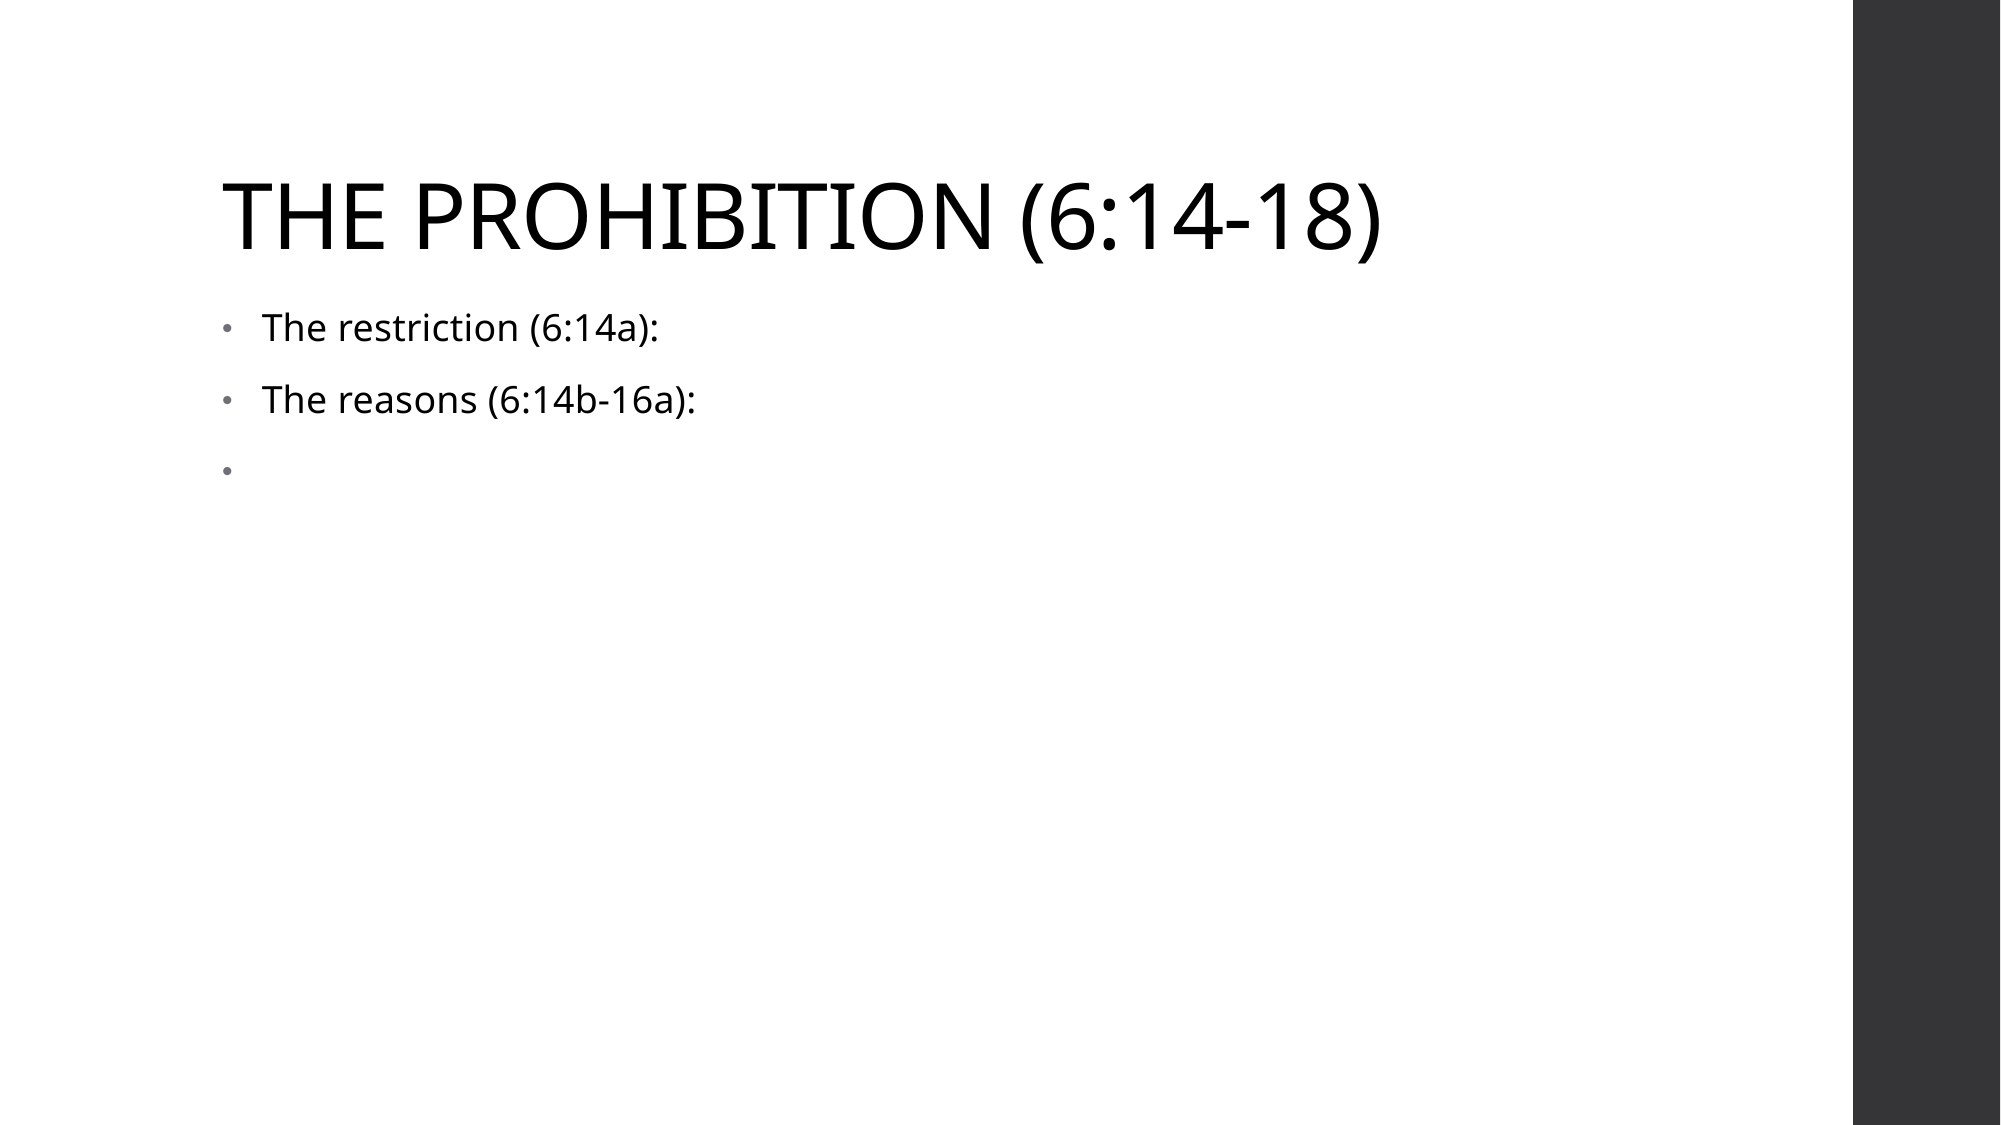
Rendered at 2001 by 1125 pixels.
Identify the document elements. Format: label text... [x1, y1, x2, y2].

list The restriction (6:14a): The reasons (6:14b-16a): [206, 299, 1617, 1014]
title THE PROHIBITION (6:14-18) [206, 60, 1797, 278]
